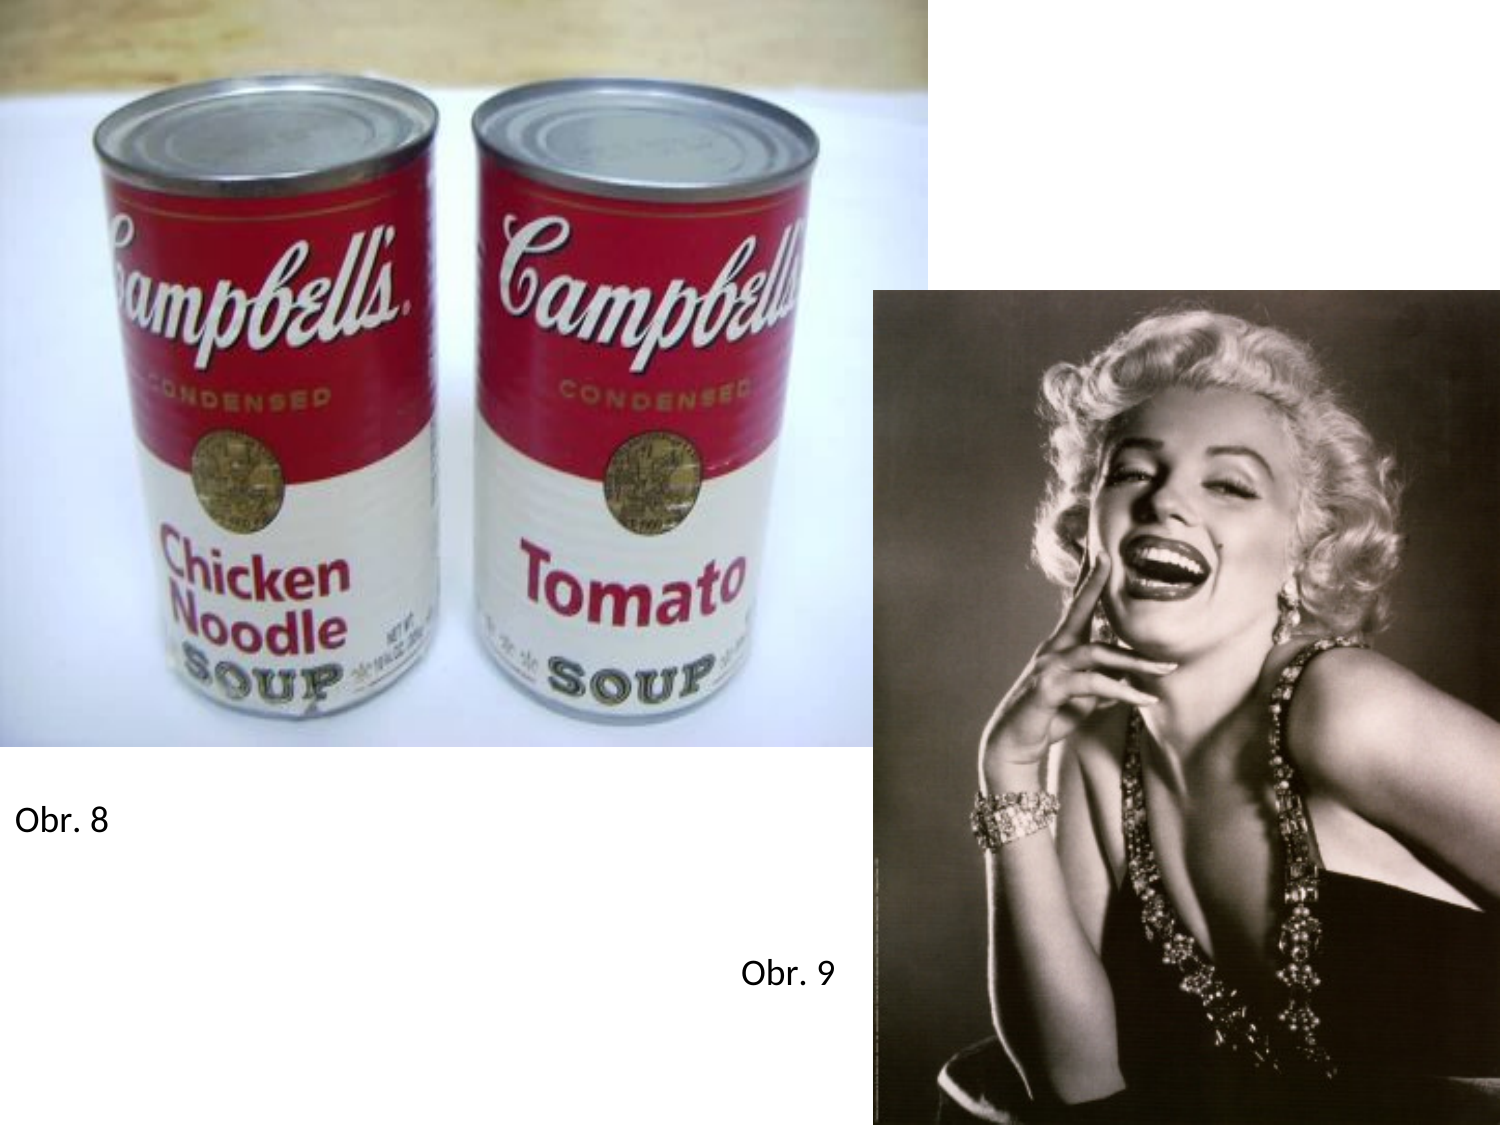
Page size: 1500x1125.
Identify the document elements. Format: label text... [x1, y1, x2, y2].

picture [873, 290, 1500, 1125]
text_box [0, 0, 928, 747]
text_box Obr. 9 [726, 940, 857, 1001]
text_box Obr. 8 [0, 786, 199, 848]
